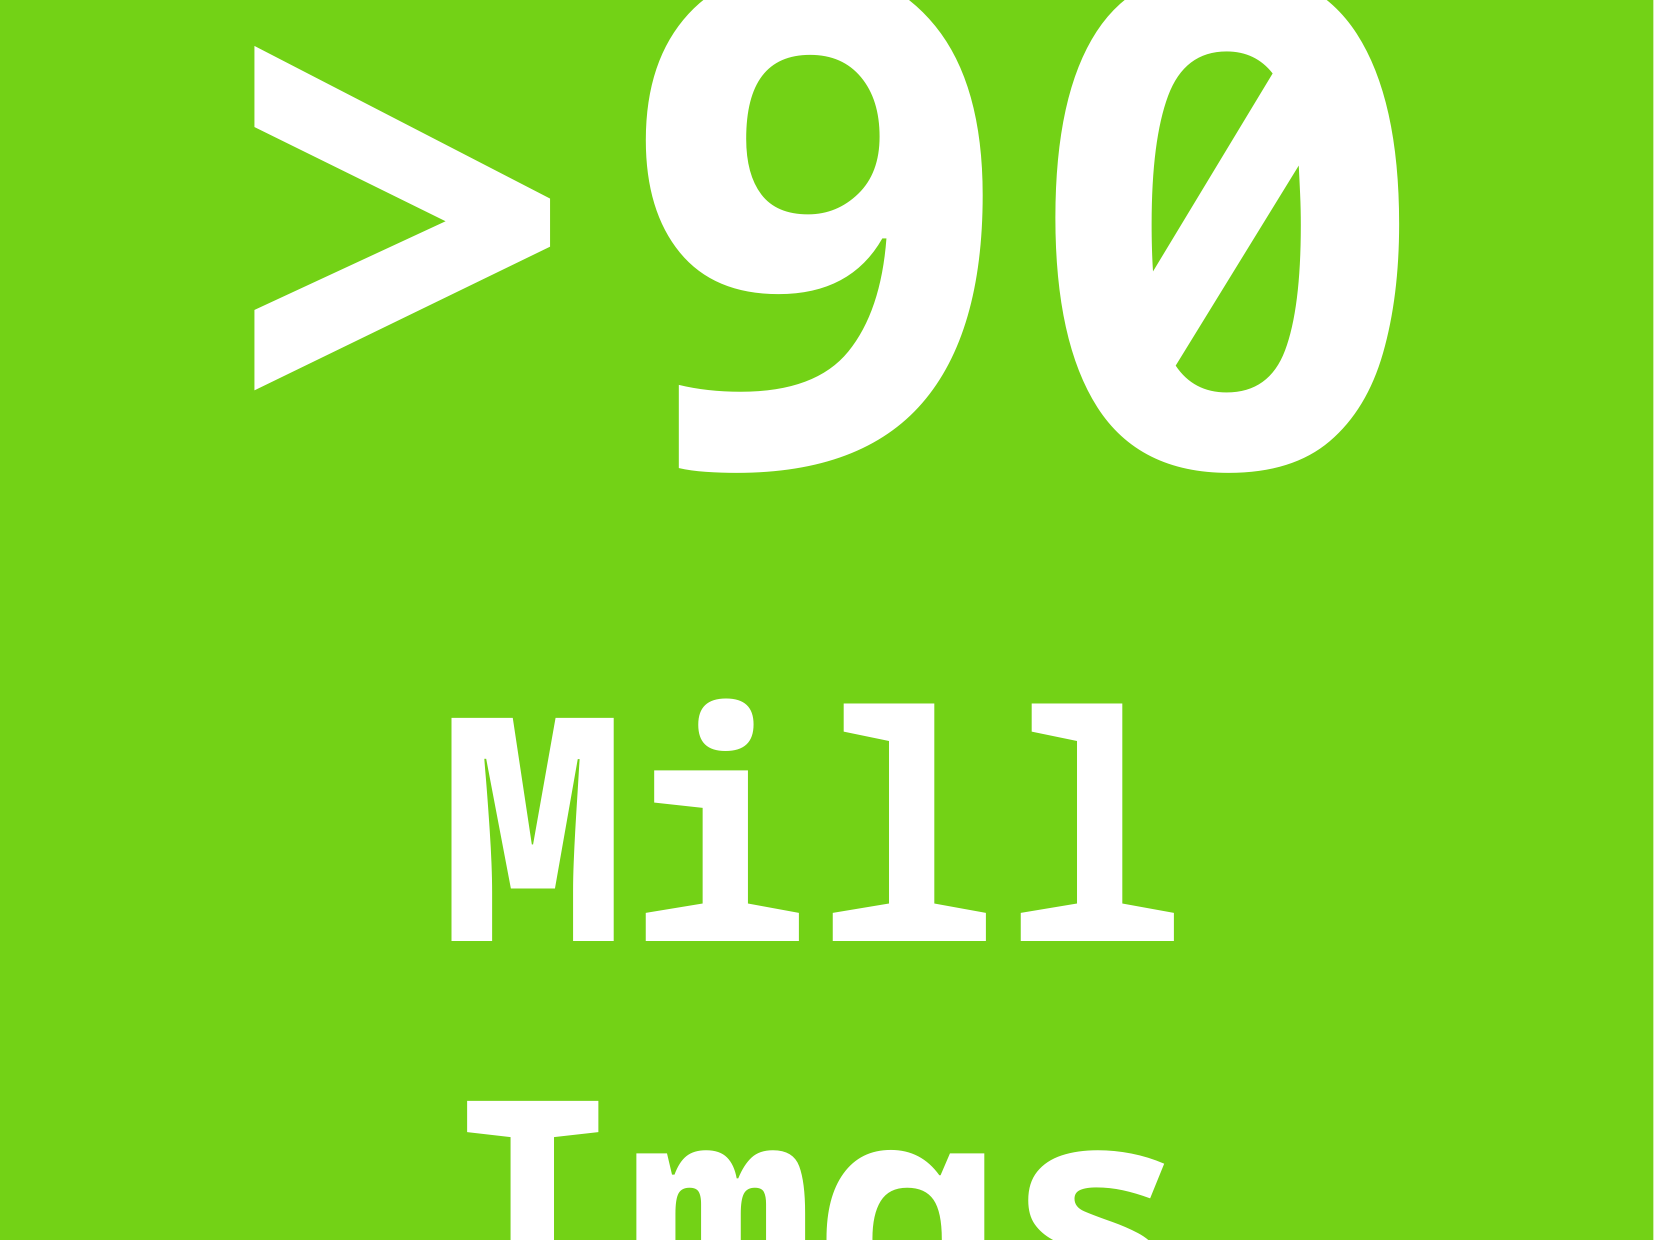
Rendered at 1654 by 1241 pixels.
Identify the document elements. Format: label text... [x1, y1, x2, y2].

title >90 Mill Imgs [70, 28, 1559, 1165]
